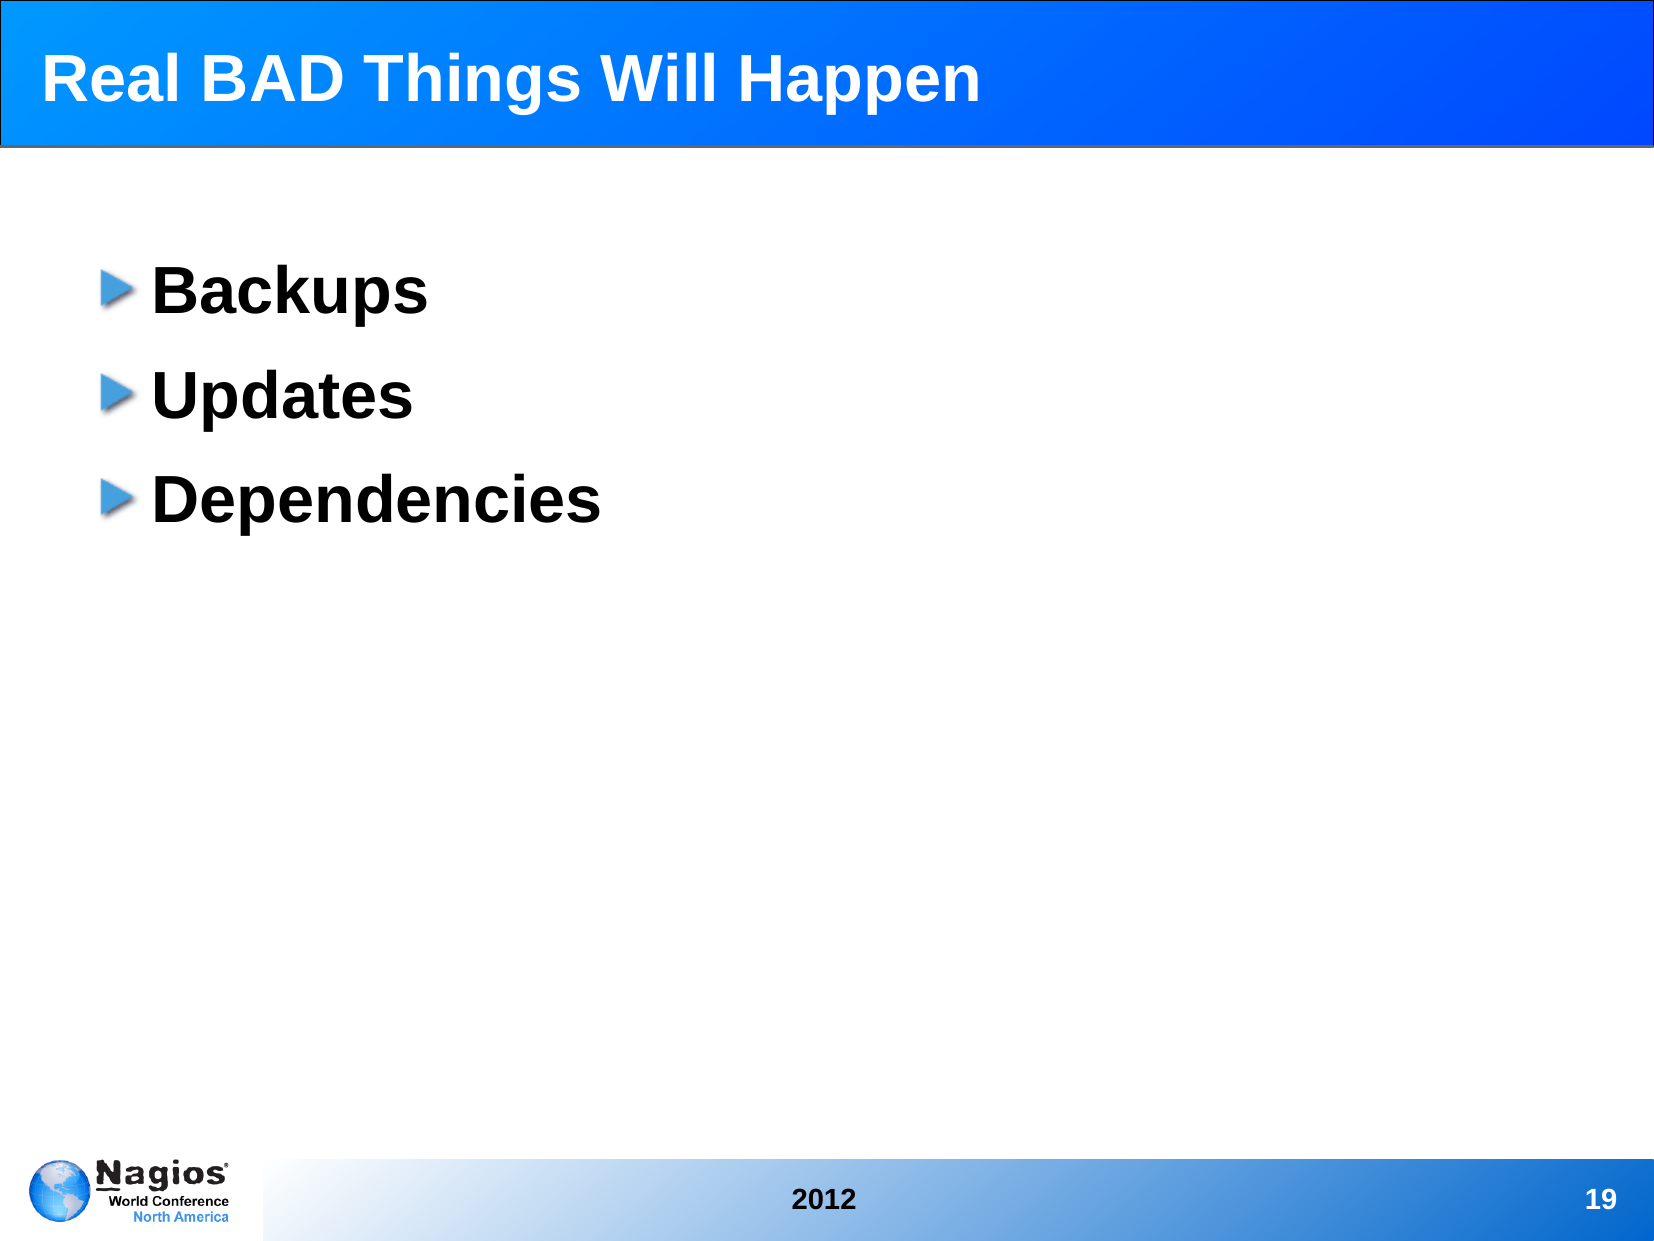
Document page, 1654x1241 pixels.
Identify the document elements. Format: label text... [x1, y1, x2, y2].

list Backups Updates Dependencies [80, 253, 1082, 1072]
picture [29, 1159, 229, 1235]
title Real BAD Things Will Happen [41, 29, 1248, 127]
